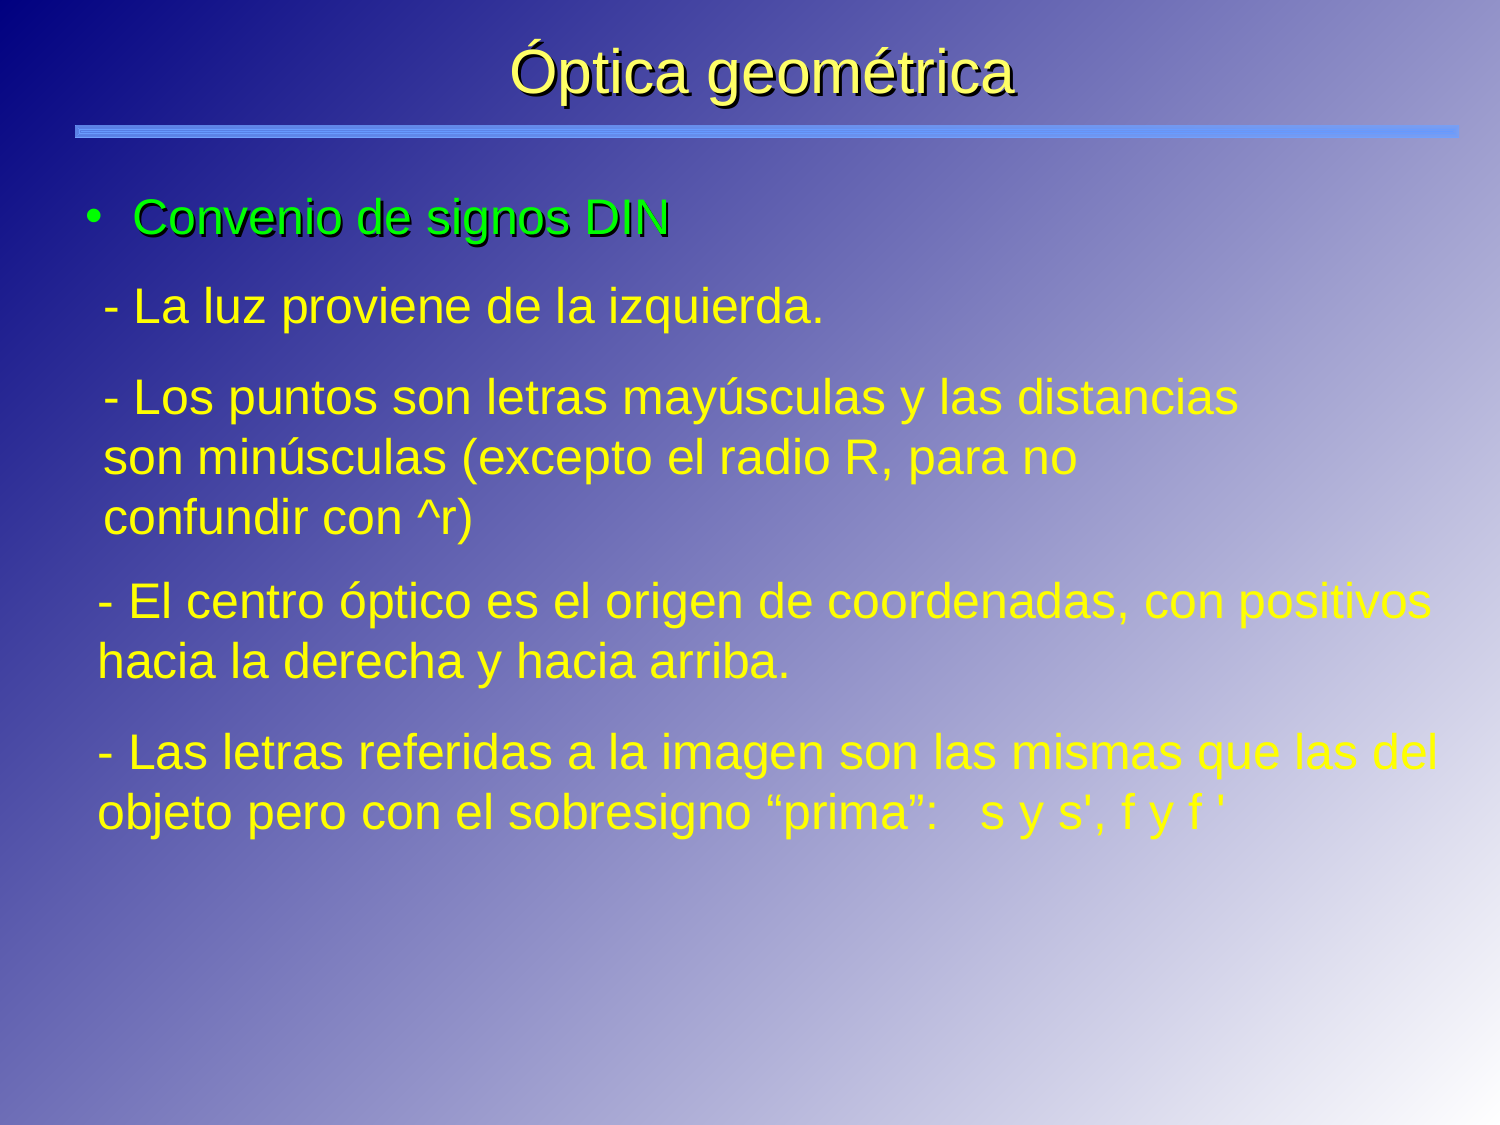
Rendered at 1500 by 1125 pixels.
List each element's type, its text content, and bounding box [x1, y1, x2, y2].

text_box Convenio de signos DIN [70, 177, 768, 296]
text_box Óptica geométrica [50, 23, 1476, 114]
text_box [75, 125, 1460, 138]
text_box - El centro óptico es el origen de coordenadas, con positivos hacia la derecha y hacia arriba. - Las letras referidas a la imagen son las mismas que las del objeto pero con el sobresigno “prima”: s y s', f y f ' [82, 561, 1500, 857]
text_box - La luz proviene de la izquierda. - Los puntos son letras mayúsculas y las distancias son minúsculas (excepto el radio R, para no confundir con ^r) [88, 265, 1270, 561]
